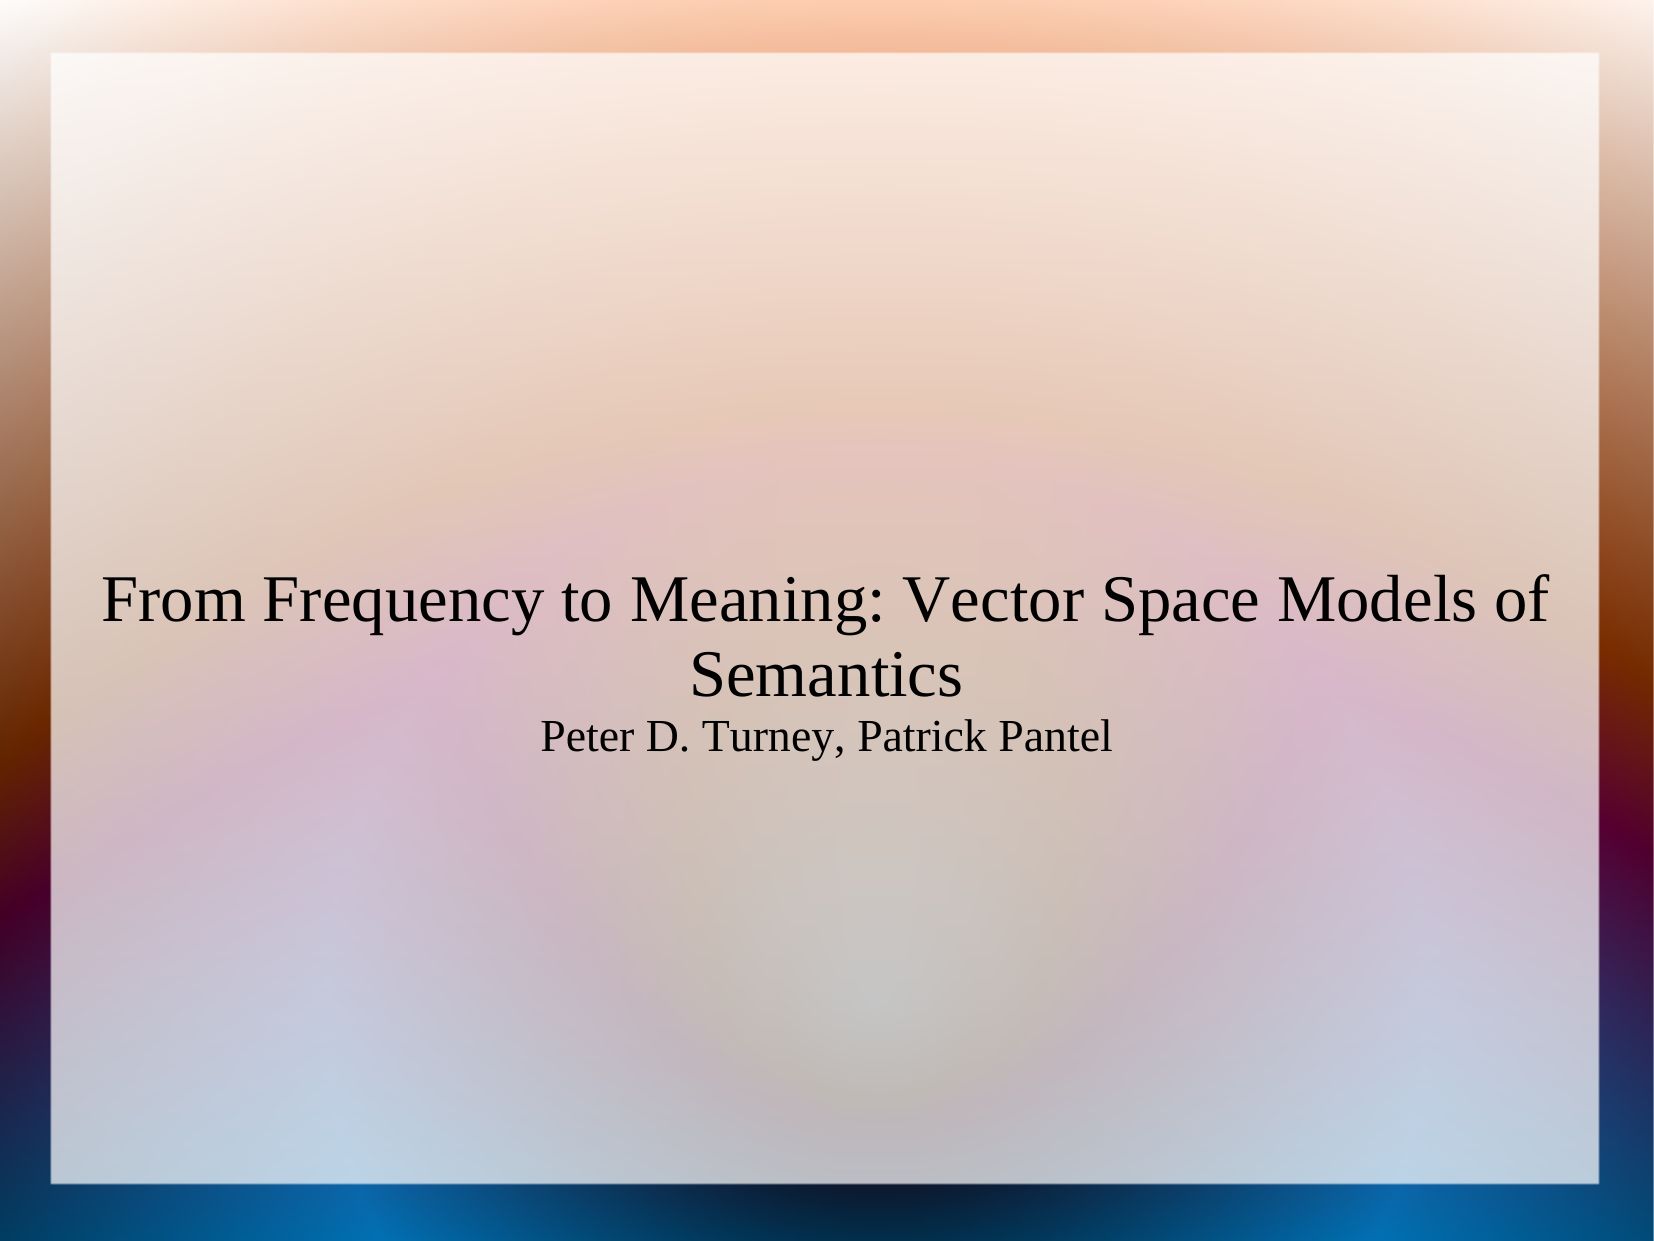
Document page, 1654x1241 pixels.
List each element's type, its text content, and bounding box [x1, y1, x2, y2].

subtitle From Frequency to Meaning: Vector Space Models of Semantics Peter D. Turney, Patrick Pantel [82, 290, 1571, 1034]
picture [0, 0, 1654, 1241]
